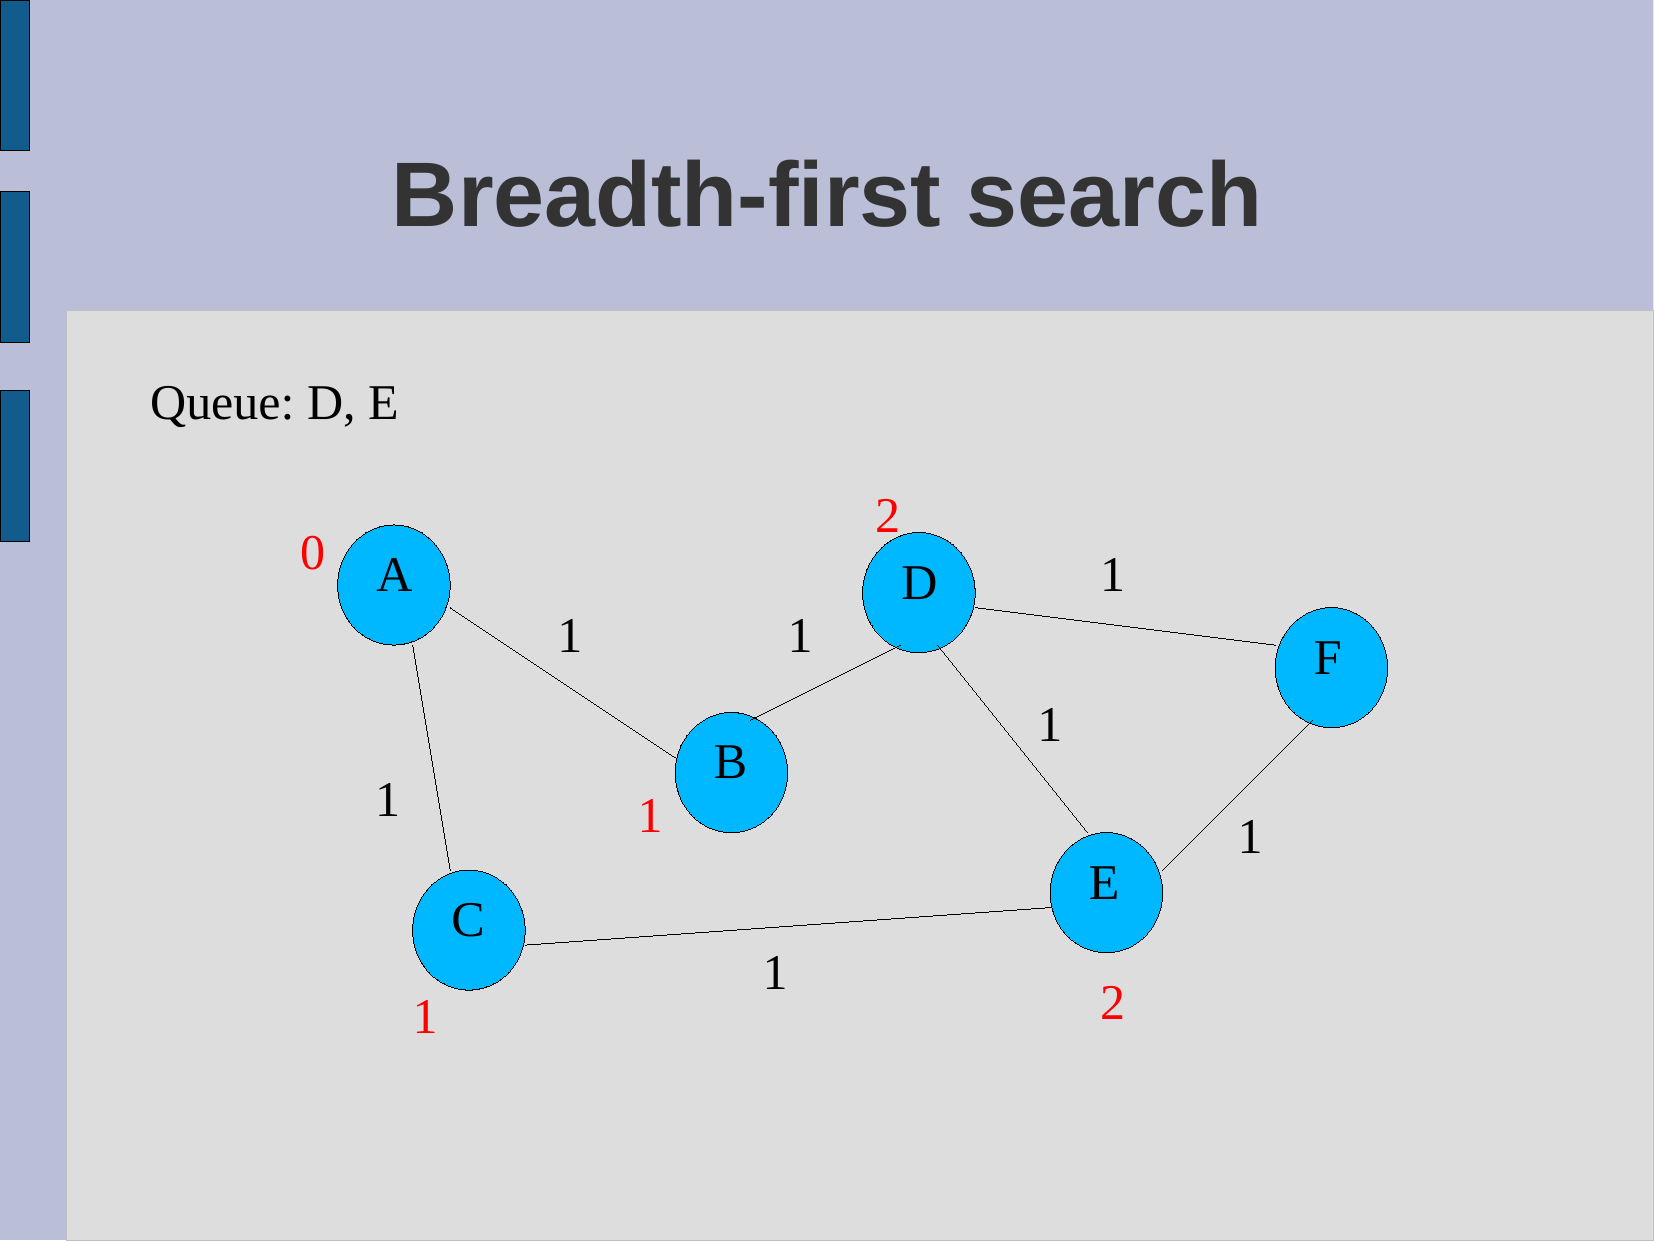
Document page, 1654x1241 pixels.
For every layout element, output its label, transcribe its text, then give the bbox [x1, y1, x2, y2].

text_box 1 [375, 772, 401, 828]
text_box 1 [412, 989, 438, 1045]
text_box Queue: D, E [150, 375, 399, 431]
text_box 1 [762, 945, 788, 1001]
text_box D [901, 554, 938, 610]
text_box 1 [557, 607, 583, 663]
text_box C [451, 892, 485, 948]
text_box 1 [1237, 809, 1263, 865]
text_box [337, 524, 451, 646]
text_box 0 [300, 525, 326, 581]
text_box 1 [1037, 697, 1063, 753]
text_box [412, 870, 526, 991]
text_box 2 [874, 487, 901, 543]
title Breadth-first search [121, 91, 1534, 299]
text_box [1050, 832, 1163, 953]
text_box 1 [637, 787, 676, 843]
text_box A [376, 547, 413, 603]
text_box F [1314, 629, 1342, 685]
text_box 1 [787, 607, 813, 663]
text_box E [1089, 854, 1120, 910]
text_box 1 [1100, 547, 1126, 603]
text_box 2 [1099, 975, 1126, 1031]
text_box [1275, 607, 1388, 728]
text_box [675, 712, 788, 833]
text_box B [714, 734, 748, 790]
text_box [862, 532, 976, 653]
